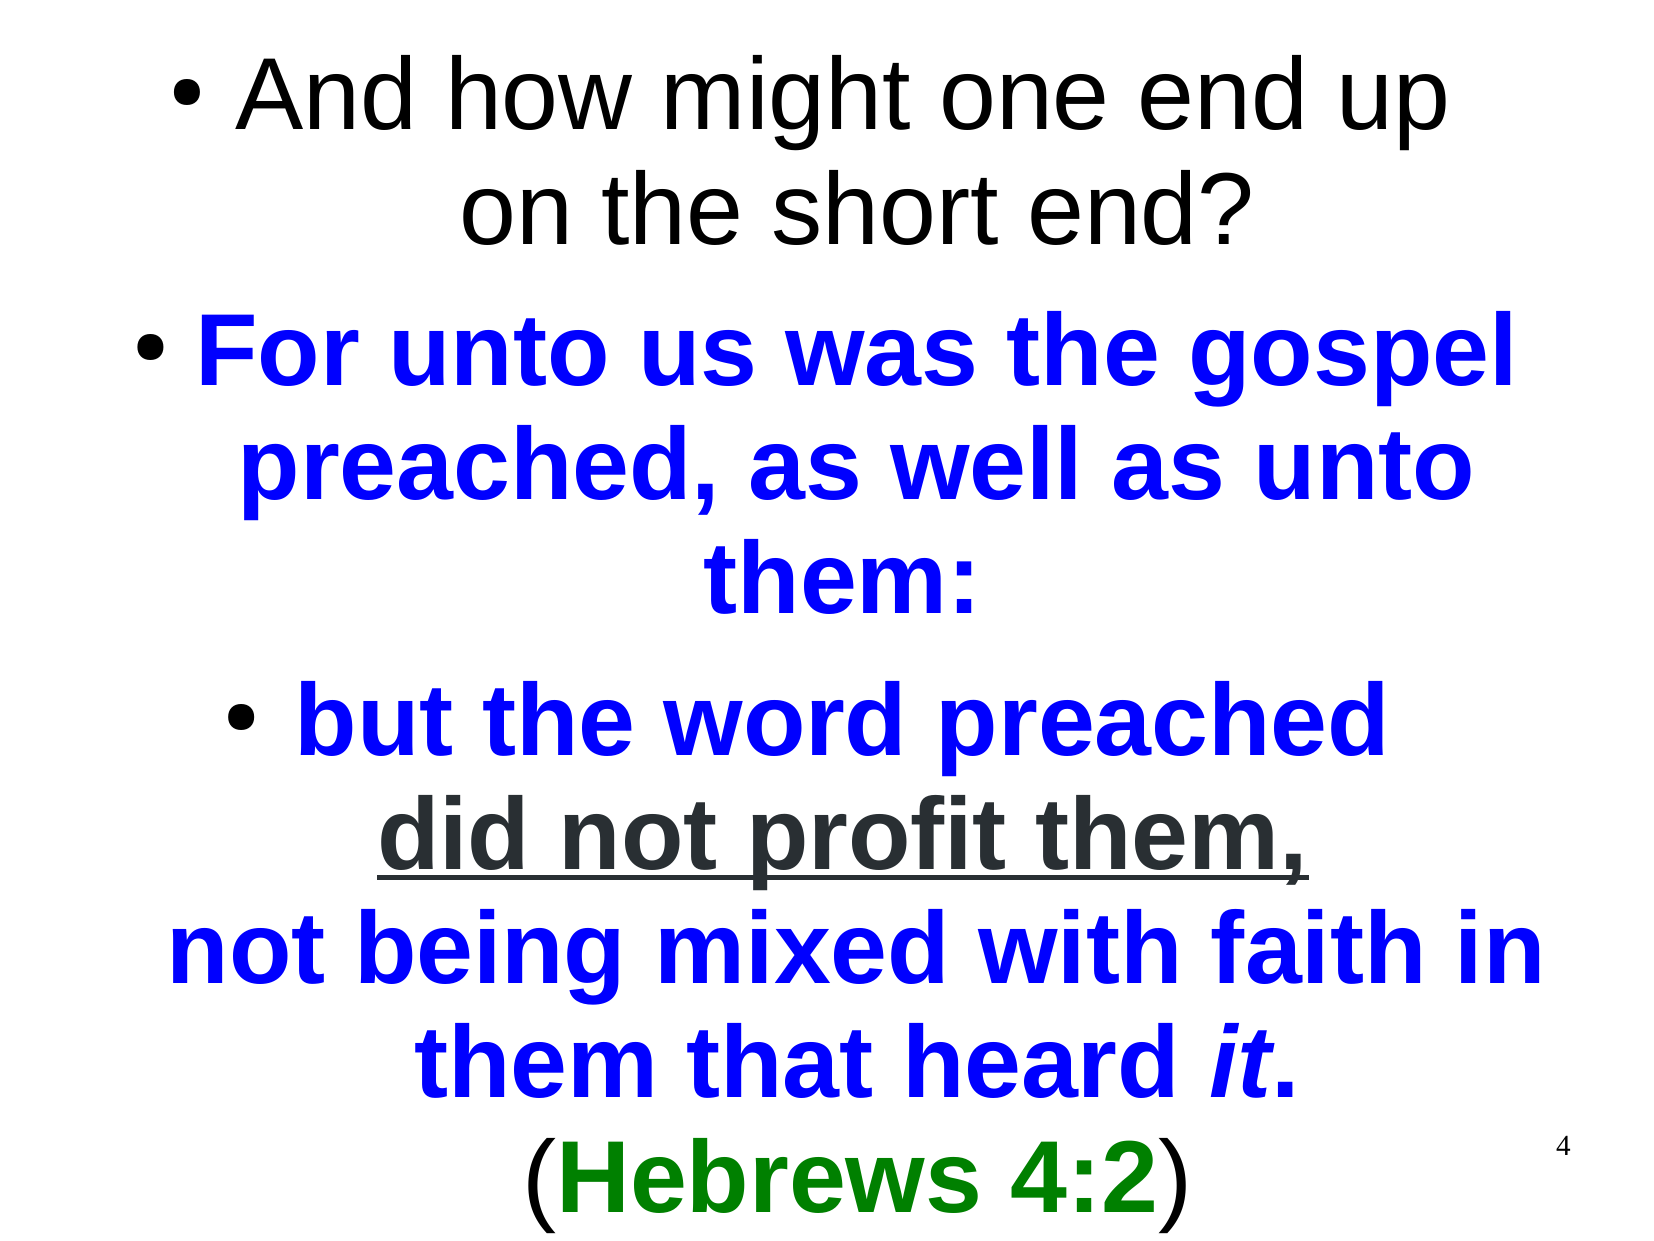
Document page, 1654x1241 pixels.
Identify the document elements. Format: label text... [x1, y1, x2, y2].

list And how might one end up on the short end? For unto us was the gospel preached, as well as unto them: but the word preached did not profit them, not being mixed with faith in them that heard it. (Hebrews 4:2) [37, 37, 1613, 1238]
